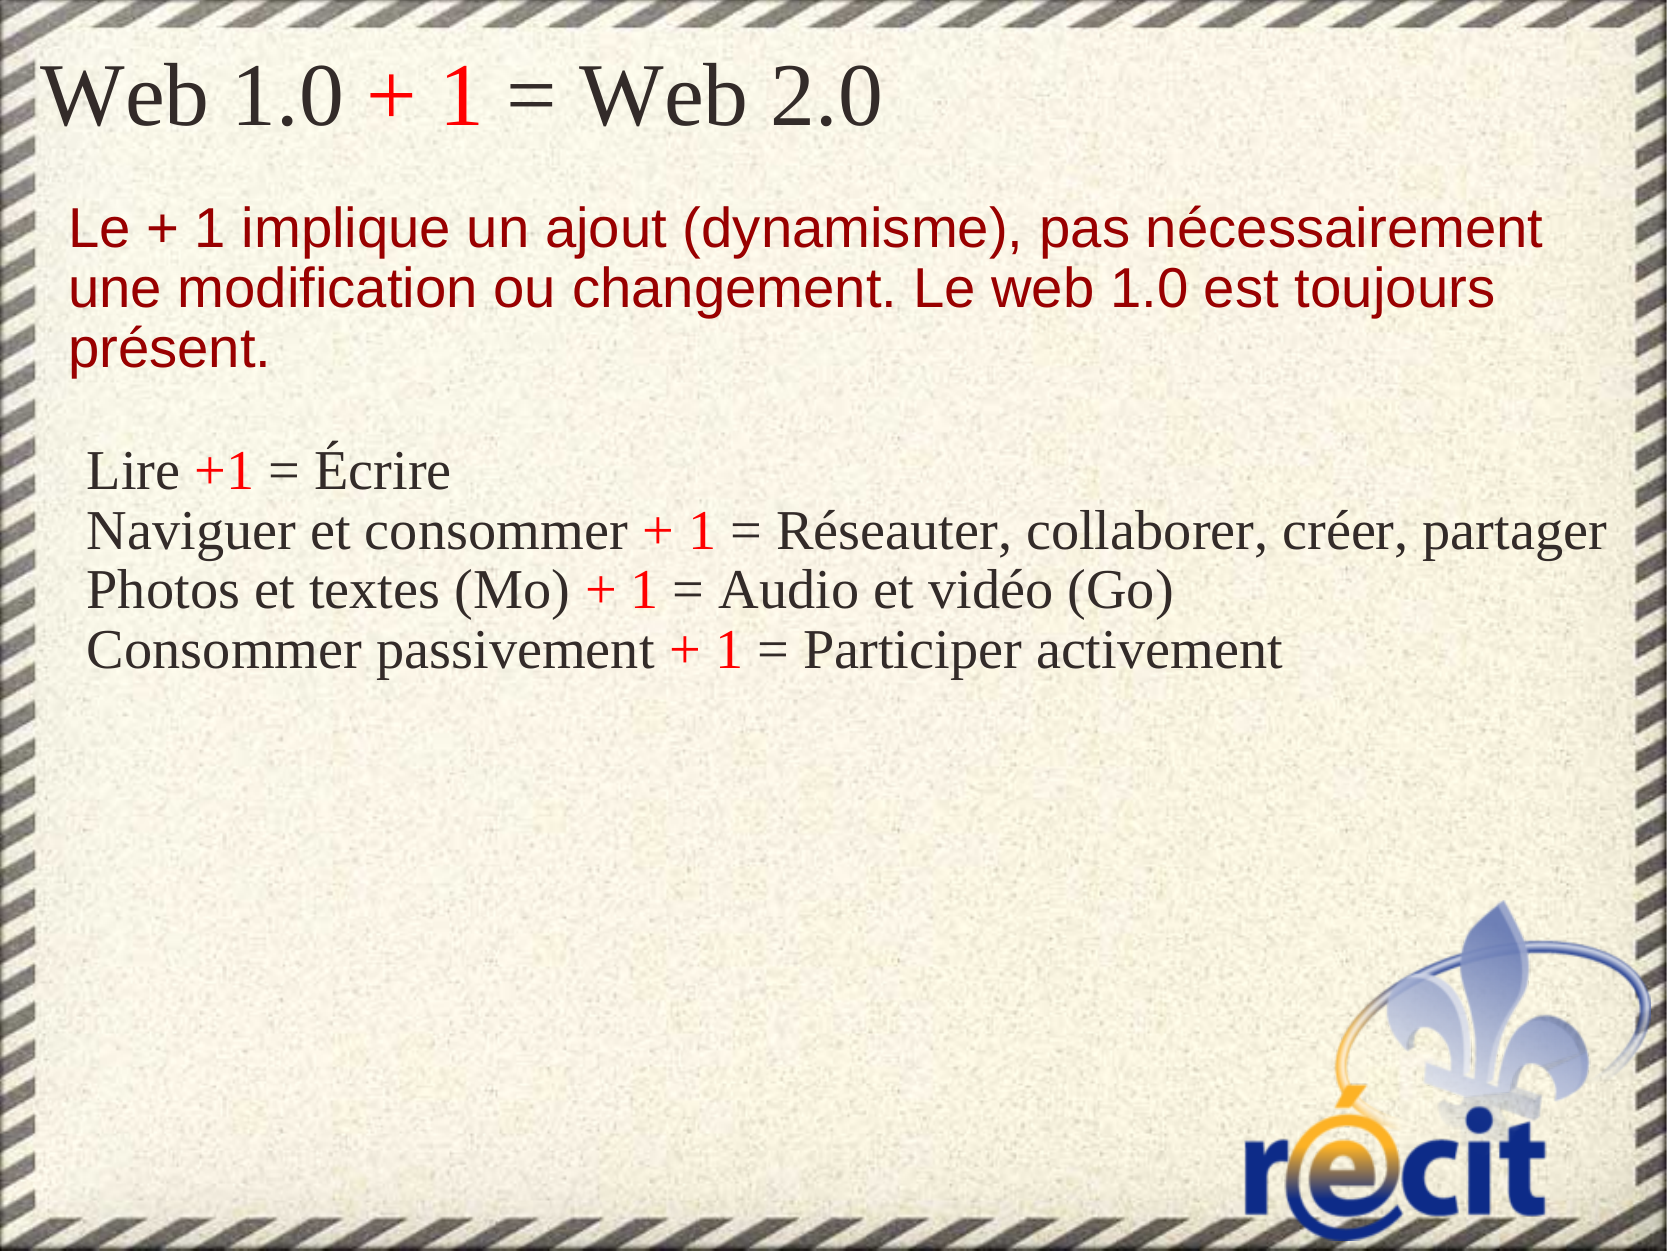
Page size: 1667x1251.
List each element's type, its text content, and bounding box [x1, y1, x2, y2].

list Le + 1 implique un ajout (dynamisme), pas nécessairement une modification ou changement. Le web 1.0 est toujours présent. Lire +1 = Écrire Naviguer et consommer + 1 = Réseauter, collaborer, créer, partager Photos et textes (Mo) + 1 = Audio et vidéo (Go) Consommer passivement + 1 = Participer activement [68, 200, 1619, 886]
picture [0, 0, 1667, 1251]
title Web 1.0 + 1 = Web 2.0 [40, 50, 1627, 201]
